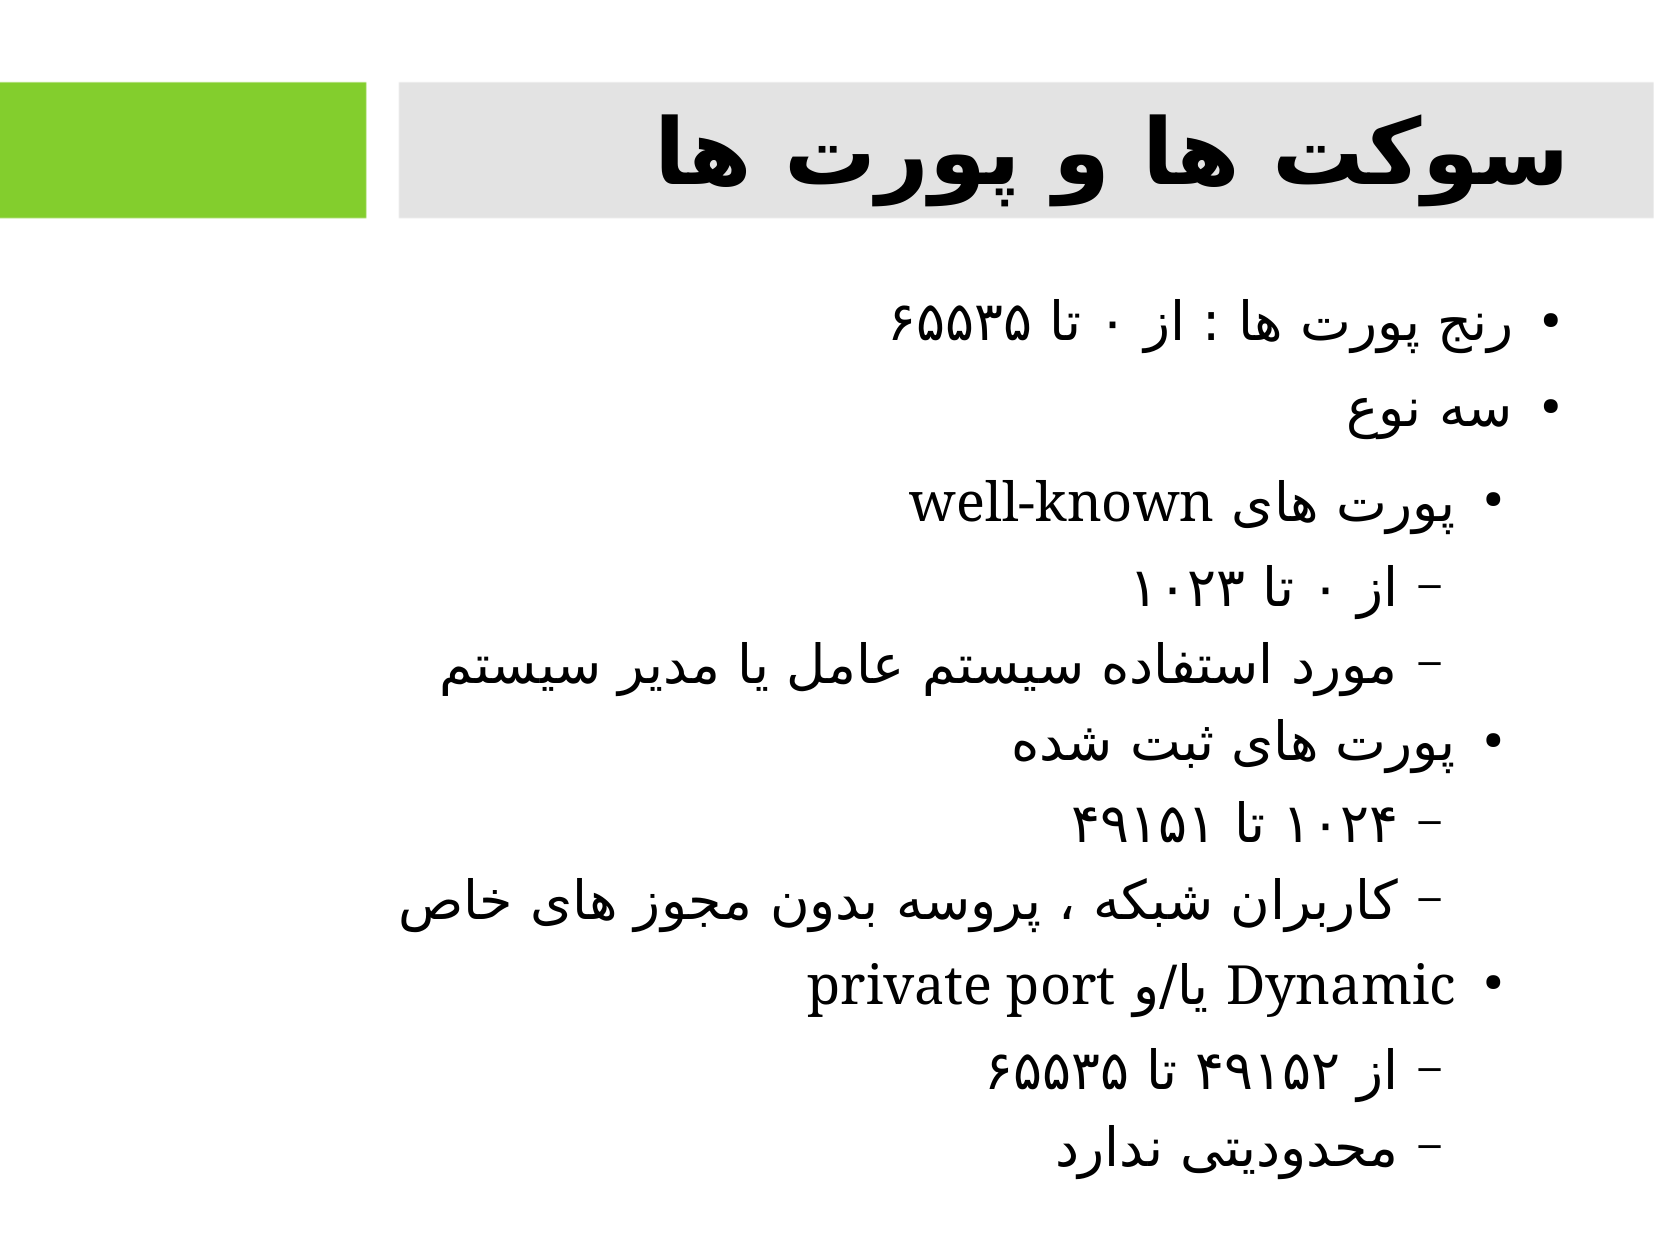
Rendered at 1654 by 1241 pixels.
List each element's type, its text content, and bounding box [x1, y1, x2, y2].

title سوکت ها و پورت ها [82, 49, 1571, 257]
picture [0, 0, 1654, 1241]
list رنج پورت ها : از ۰ تا ۶۵۵۳۵ سه نوع پورت های well-known از ۰ تا ۱۰۲۳ مورد استفاده سیستم عامل یا مدیر سیستم پورت های ثبت شده ۱۰۲۴ تا ۴۹۱۵۱ کاربران شبکه ، پروسه بدون مجوز های خاص Dynamic یا/و private port از ۴۹۱۵۲ تا ۶۵۵۳۵ محدودیتی ندارد [82, 290, 1571, 1182]
